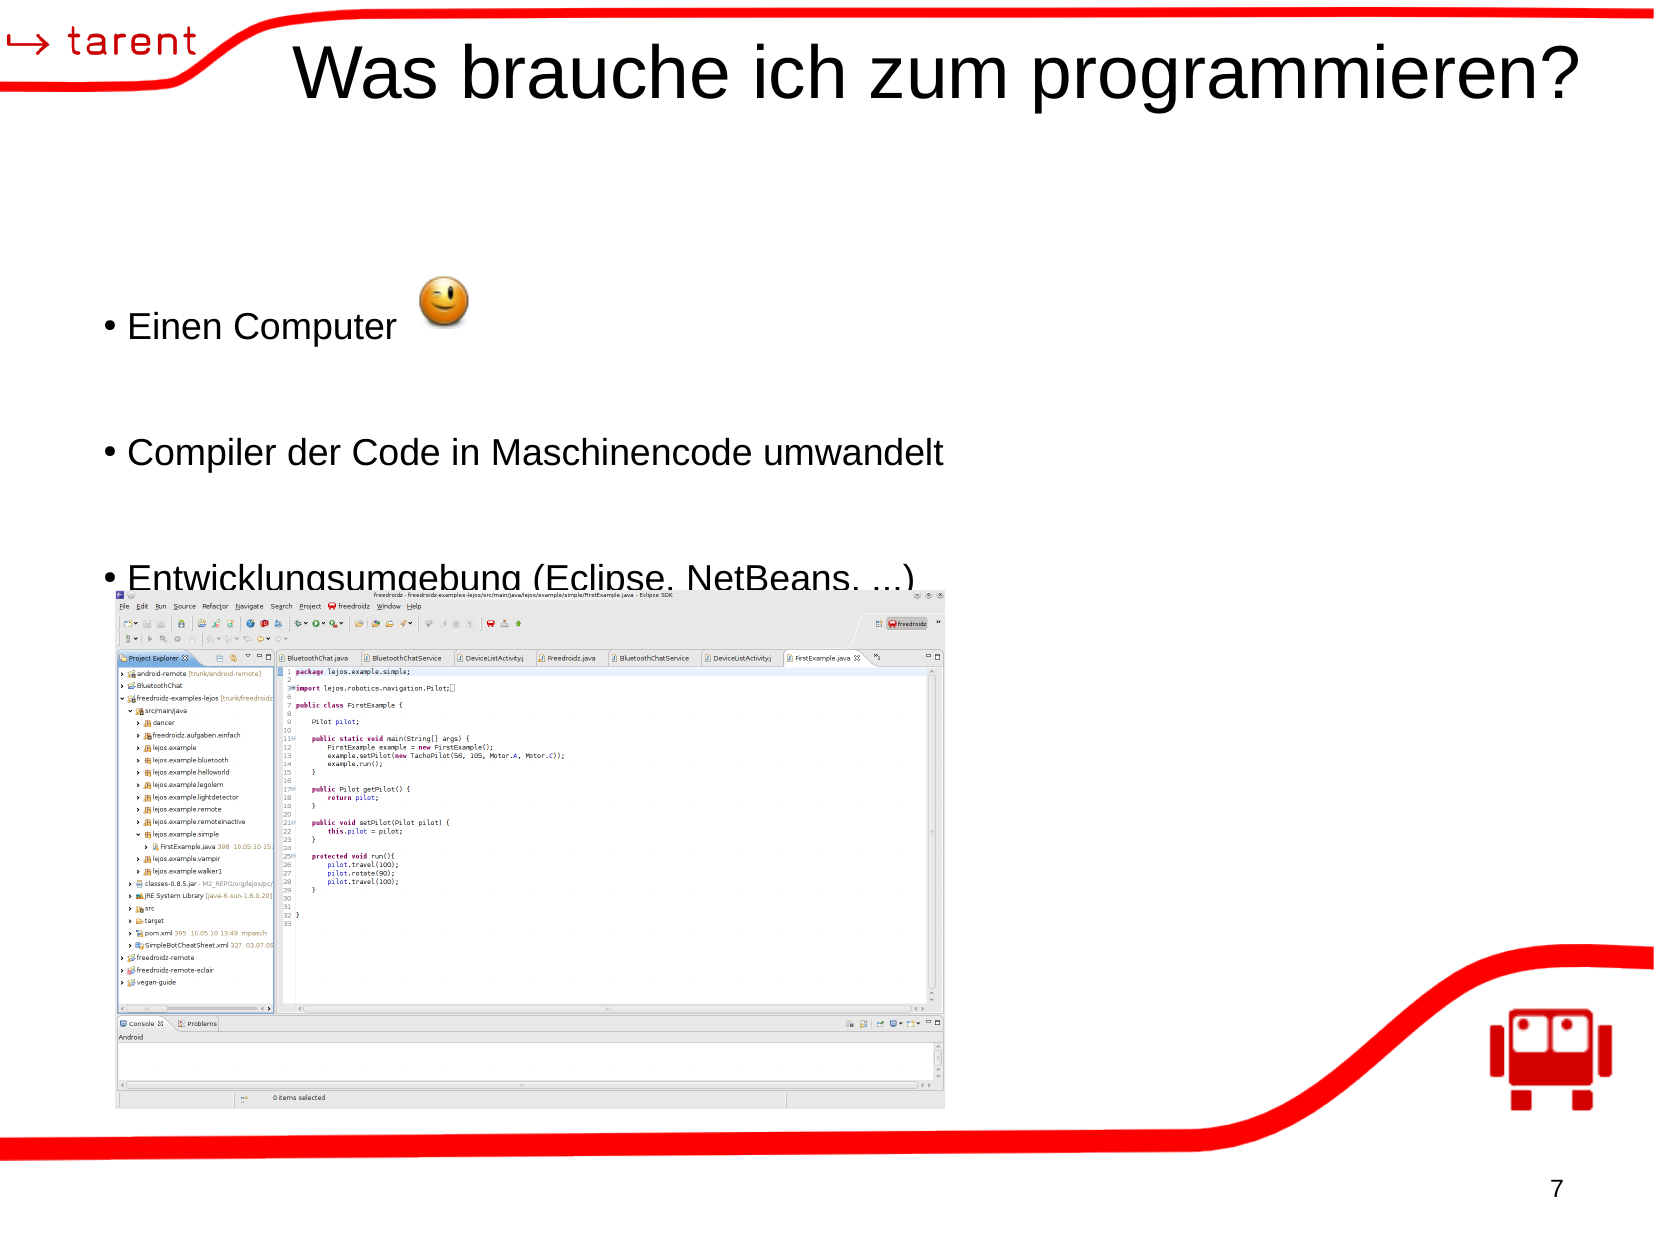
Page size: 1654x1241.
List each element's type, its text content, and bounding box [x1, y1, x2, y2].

text_box Einen Computer Compiler der Code in Maschinencode umwandelt Entwicklungsumgebung (Eclipse, NetBeans, ...) [88, 277, 1506, 1046]
picture [0, 7, 1654, 92]
picture [0, 590, 1654, 1161]
text_box Was brauche ich zum programmieren? [277, 23, 1654, 142]
picture [418, 275, 472, 329]
